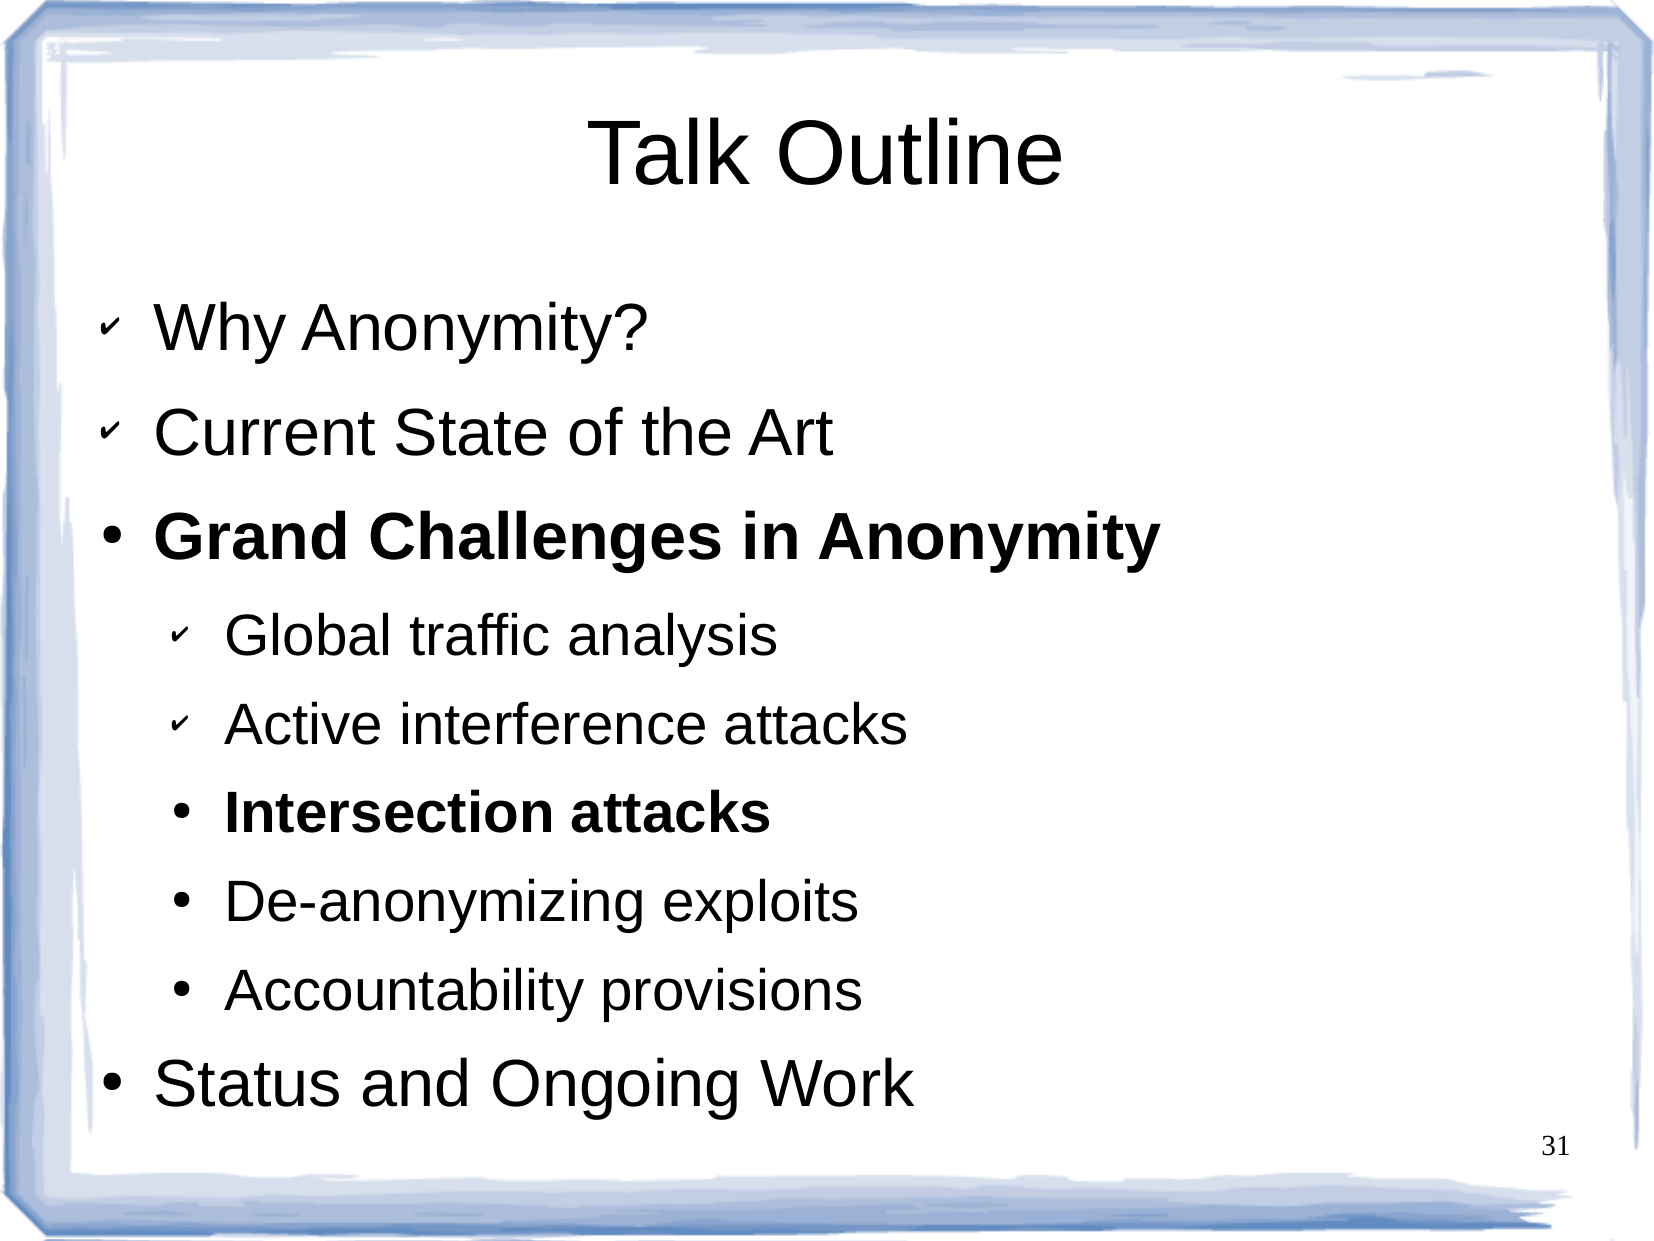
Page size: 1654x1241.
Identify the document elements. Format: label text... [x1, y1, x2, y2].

list Why Anonymity? Current State of the Art Grand Challenges in Anonymity Global traffic analysis Active interference attacks Intersection attacks De-anonymizing exploits Accountability provisions Status and Ongoing Work [82, 290, 1571, 1120]
picture [0, 0, 1654, 1241]
title Talk Outline [82, 49, 1571, 257]
